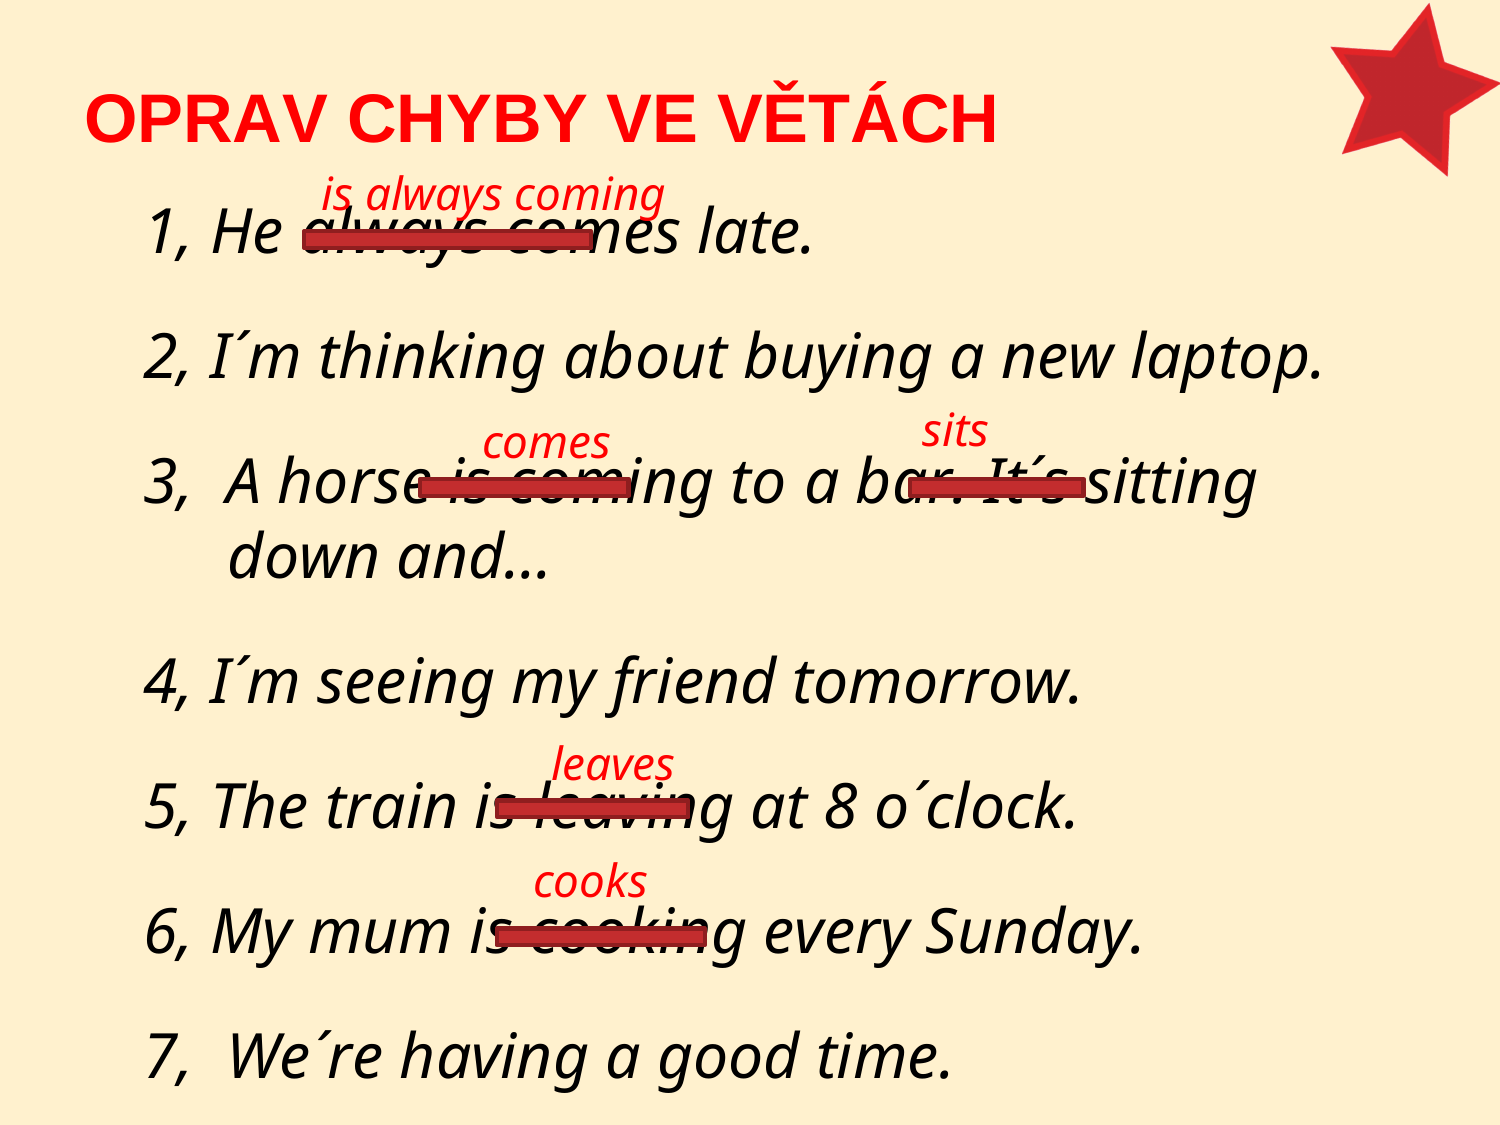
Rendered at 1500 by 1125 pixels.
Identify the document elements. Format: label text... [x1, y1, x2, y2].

text_box [304, 231, 591, 248]
text_box 1, He always comes late. 2, I´m thinking about buying a new laptop. 3, A horse is coming to a bar. It´s sitting down and… 4, I´m seeing my friend tomorrow. 5, The train is leaving at 8 o´clock. 6, My mum is cooking every Sunday. 7, We´re having a good time. [115, 183, 1440, 1080]
text_box [496, 928, 705, 946]
text_box [497, 800, 689, 818]
text_box sits [908, 393, 1005, 464]
text_box is always coming [306, 157, 682, 228]
text_box OPRAV CHYBY VE VĚTÁCH [55, 66, 1109, 165]
text_box cooks [518, 844, 664, 915]
picture [1309, 0, 1500, 185]
text_box [909, 478, 1084, 496]
text_box comes [467, 404, 627, 476]
text_box leaves [536, 727, 691, 798]
text_box [420, 478, 629, 496]
